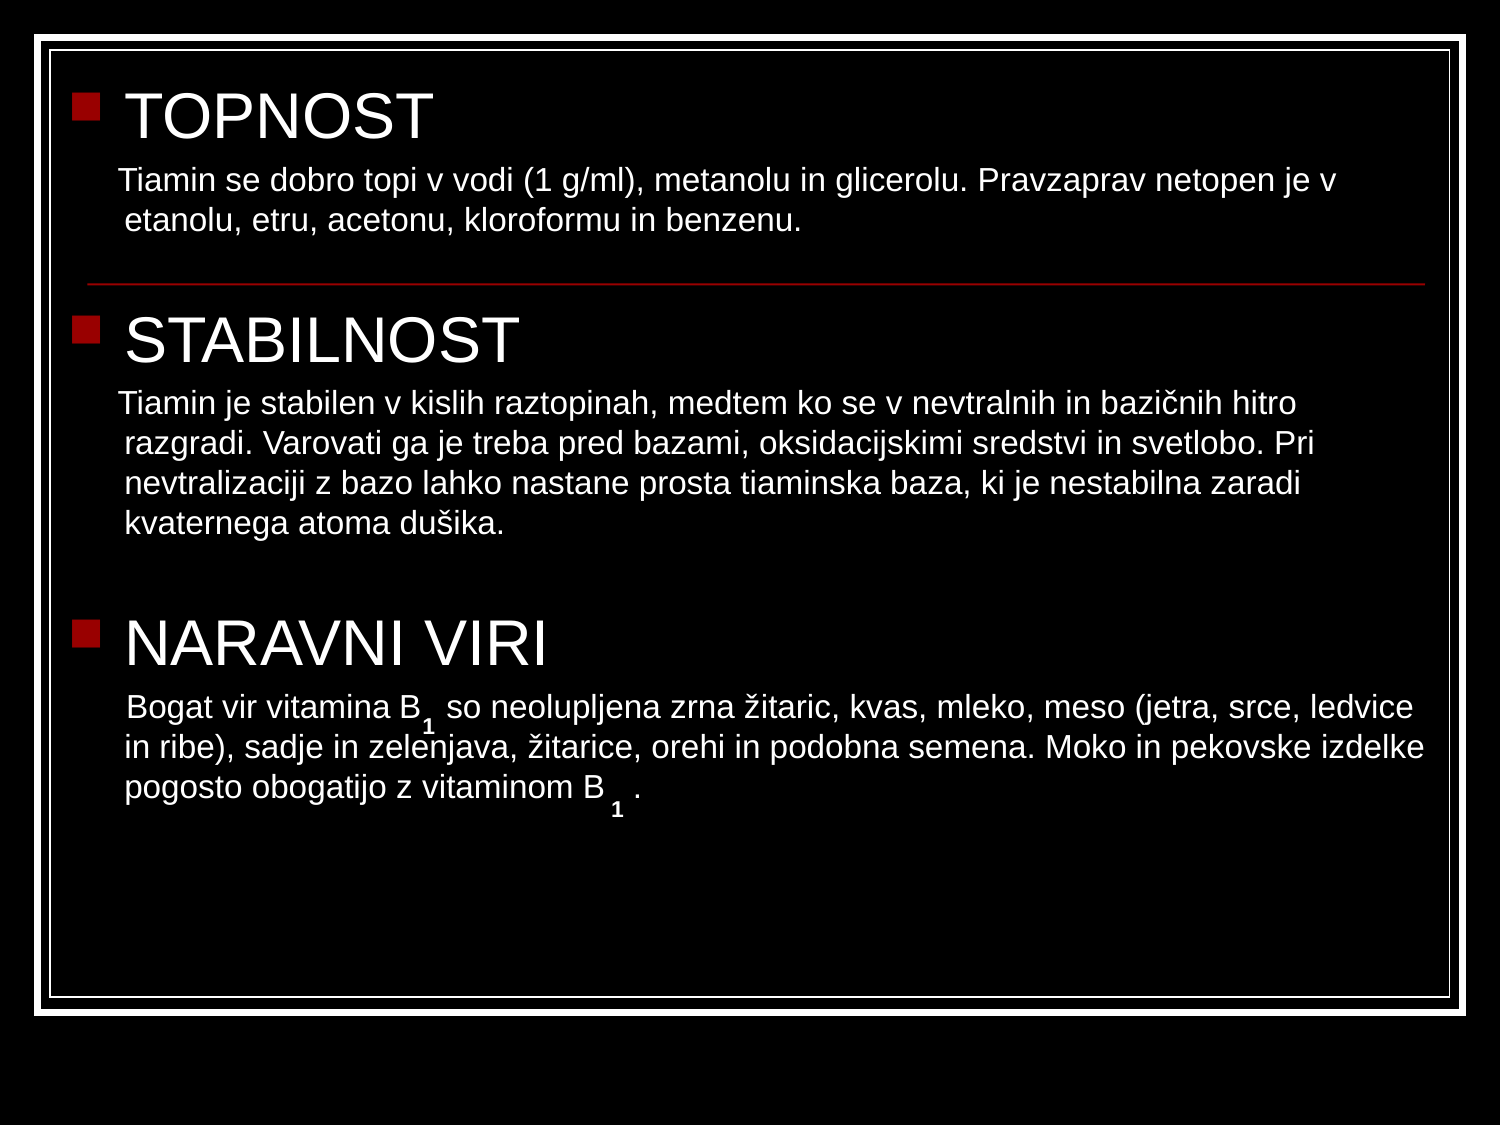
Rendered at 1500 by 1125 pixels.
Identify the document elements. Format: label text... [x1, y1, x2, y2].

text_box 1 [407, 704, 443, 747]
list TOPNOST Tiamin se dobro topi v vodi (1 g/ml), metanolu in glicerolu. Pravzaprav netopen je v etanolu, etru, acetonu, kloroformu in benzenu. STABILNOST Tiamin je stabilen v kislih raztopinah, medtem ko se v nevtralnih in bazičnih hitro razgradi. Varovati ga je treba pred bazami, oksidacijskimi sredstvi in svetlobo. Pri nevtralizaciji z bazo lahko nastane prosta tiaminska baza, ki je nestabilna zaradi kvaternega atoma dušika. NARAVNI VIRI Bogat vir vitamina B so neolupljena zrna žitaric, kvas, mleko, meso (jetra, srce, ledvice in ribe), sadje in zelenjava, žitarice, orehi in podobna semena. Moko in pekovske izdelke pogosto obogatijo z vitaminom B . [53, 66, 1447, 963]
text_box 1 [596, 786, 644, 830]
